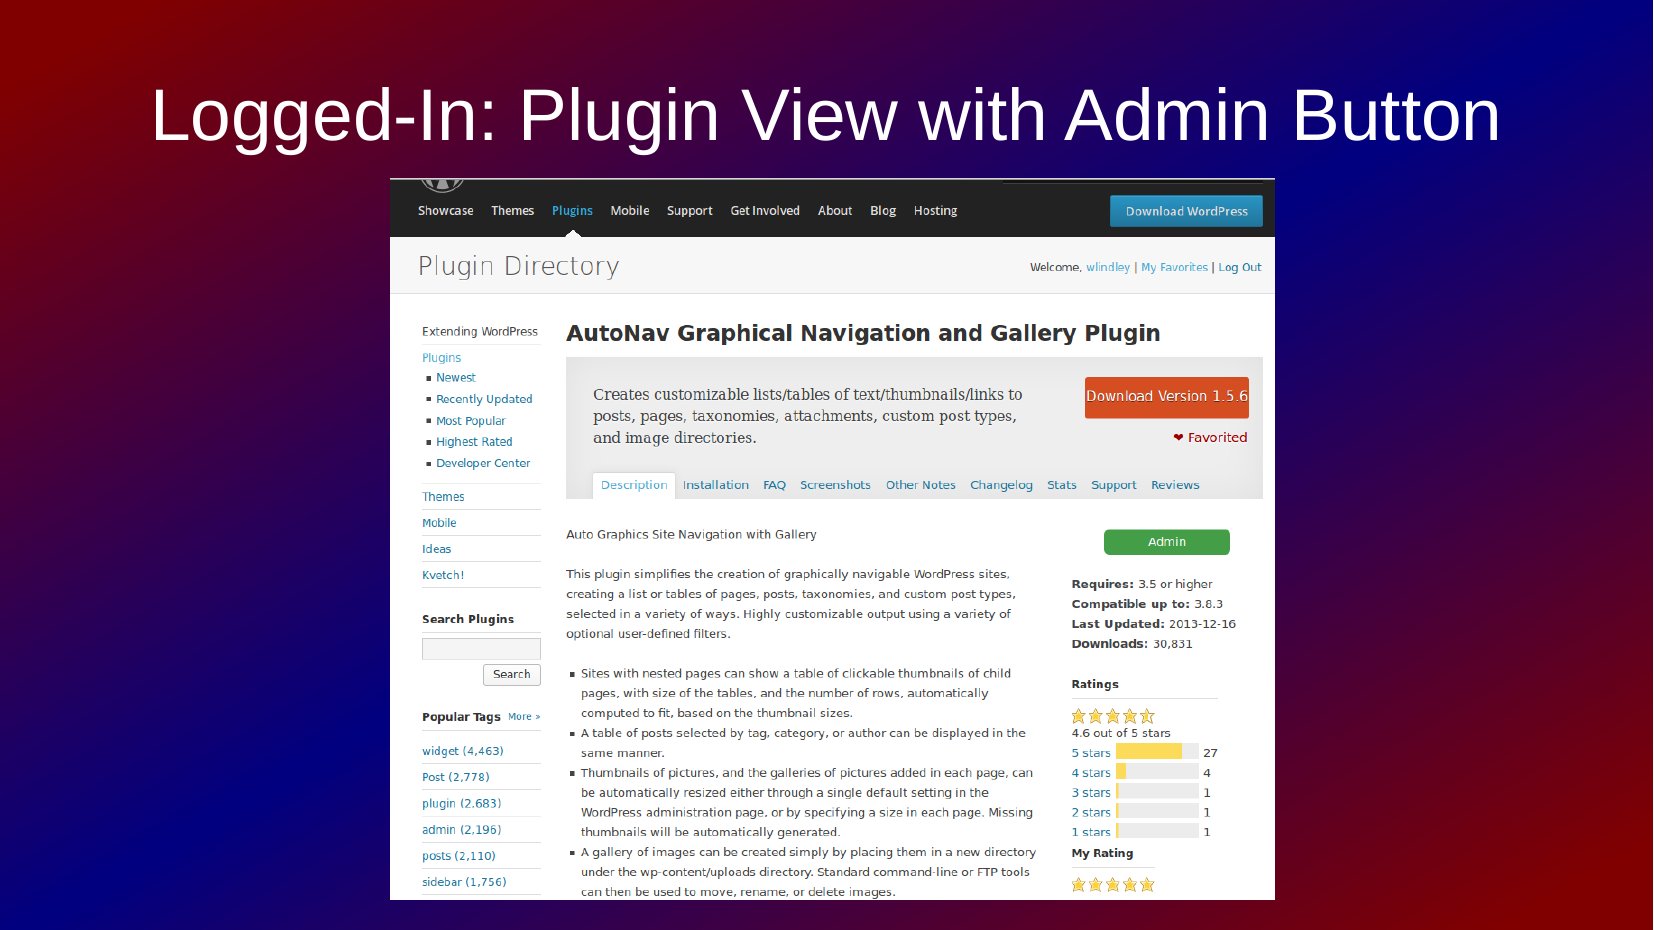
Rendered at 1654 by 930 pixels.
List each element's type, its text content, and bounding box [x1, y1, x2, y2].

picture [390, 178, 1275, 901]
title Logged-In: Plugin View with Admin Button [82, 37, 1571, 193]
